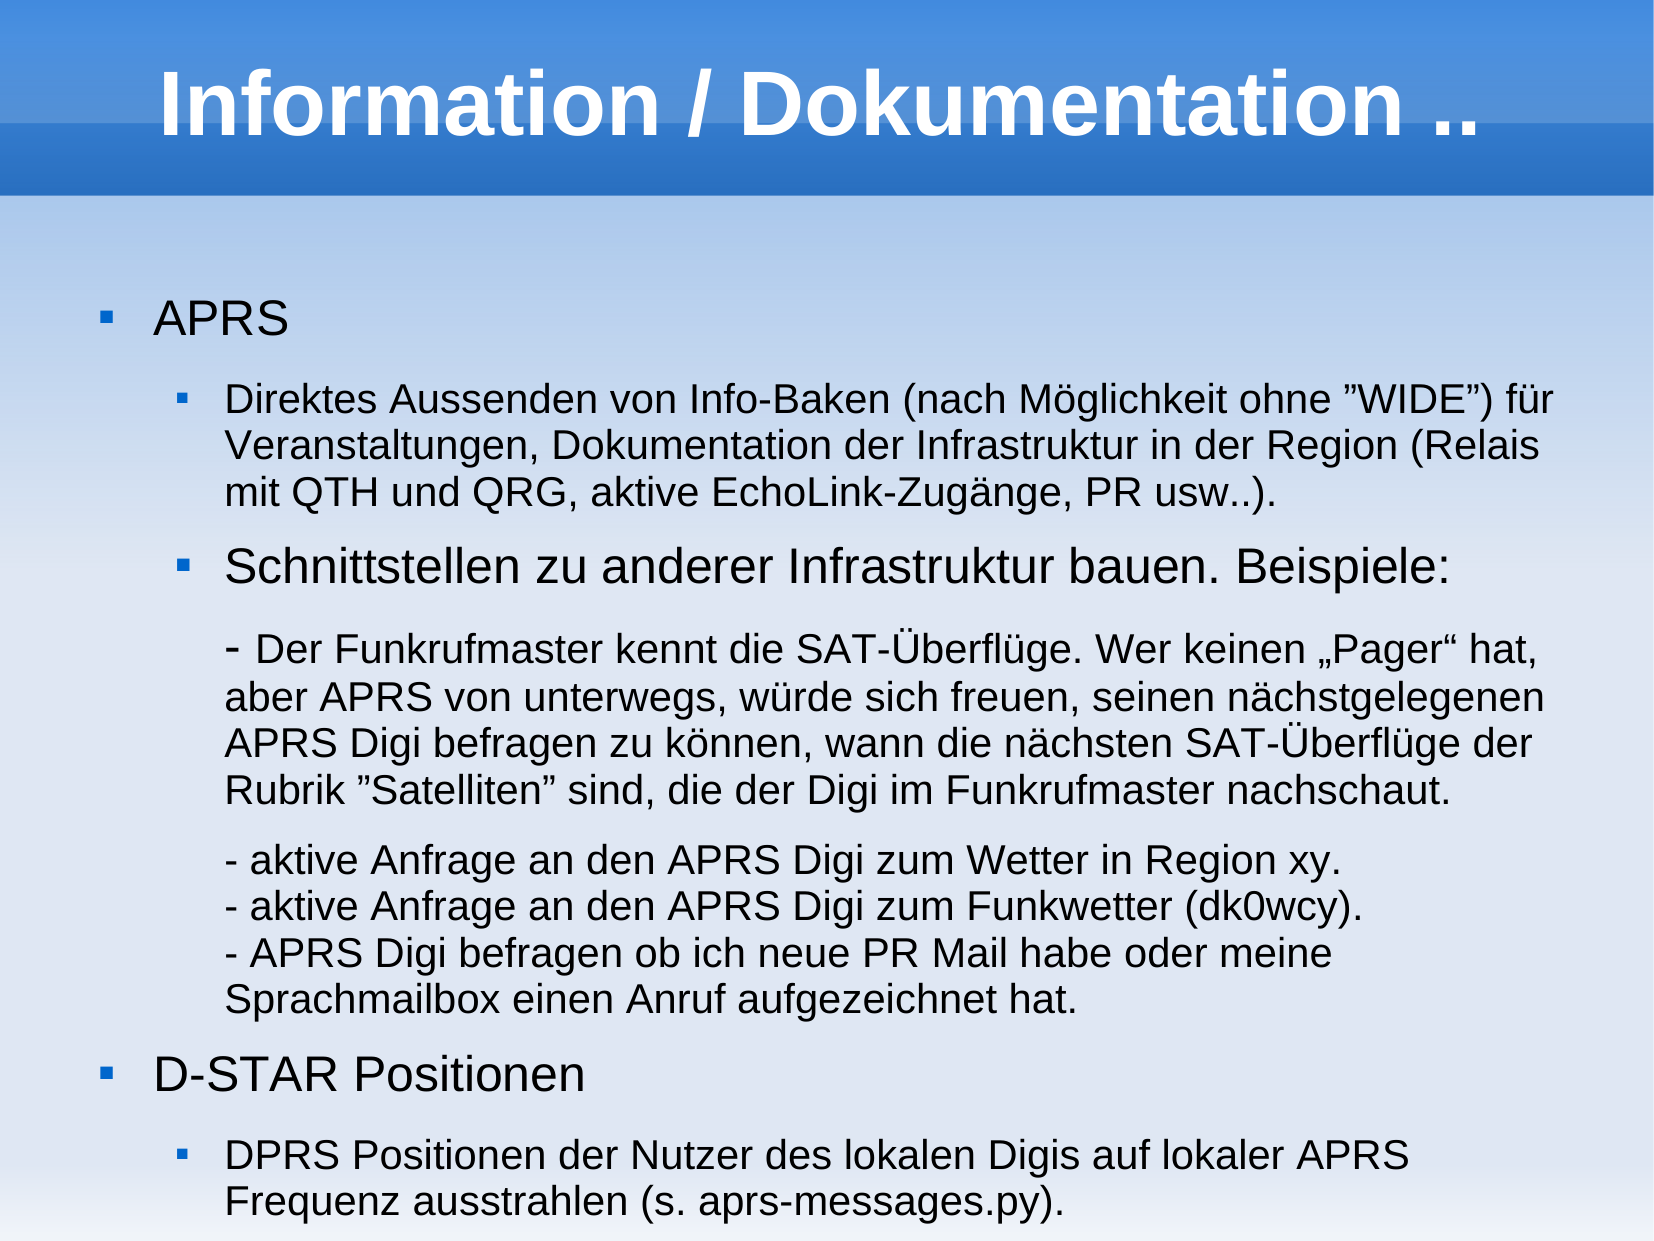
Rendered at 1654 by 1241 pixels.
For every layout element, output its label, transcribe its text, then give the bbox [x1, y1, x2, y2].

list APRS Direktes Aussenden von Info-Baken (nach Möglichkeit ohne ”WIDE”) für Veranstaltungen, Dokumentation der Infrastruktur in der Region (Relais mit QTH und QRG, aktive EchoLink-Zugänge, PR usw..). Schnittstellen zu anderer Infrastruktur bauen. Beispiele: - Der Funkrufmaster kennt die SAT-Überflüge. Wer keinen „Pager“ hat, aber APRS von unterwegs, würde sich freuen, seinen nächstgelegenen APRS Digi befragen zu können, wann die nächsten SAT-Überflüge der Rubrik ”Satelliten” sind, die der Digi im Funkrufmaster nachschaut. - aktive Anfrage an den APRS Digi zum Wetter in Region xy. - aktive Anfrage an den APRS Digi zum Funkwetter (dk0wcy). - APRS Digi befragen ob ich neue PR Mail habe oder meine Sprachmailbox einen Anruf aufgezeichnet hat. D-STAR Positionen DPRS Positionen der Nutzer des lokalen Digis auf lokaler APRS Frequenz ausstrahlen (s. aprs-messages.py). [82, 290, 1571, 1241]
picture [0, 0, 1654, 1241]
title Information / Dokumentation .. [76, 7, 1565, 200]
